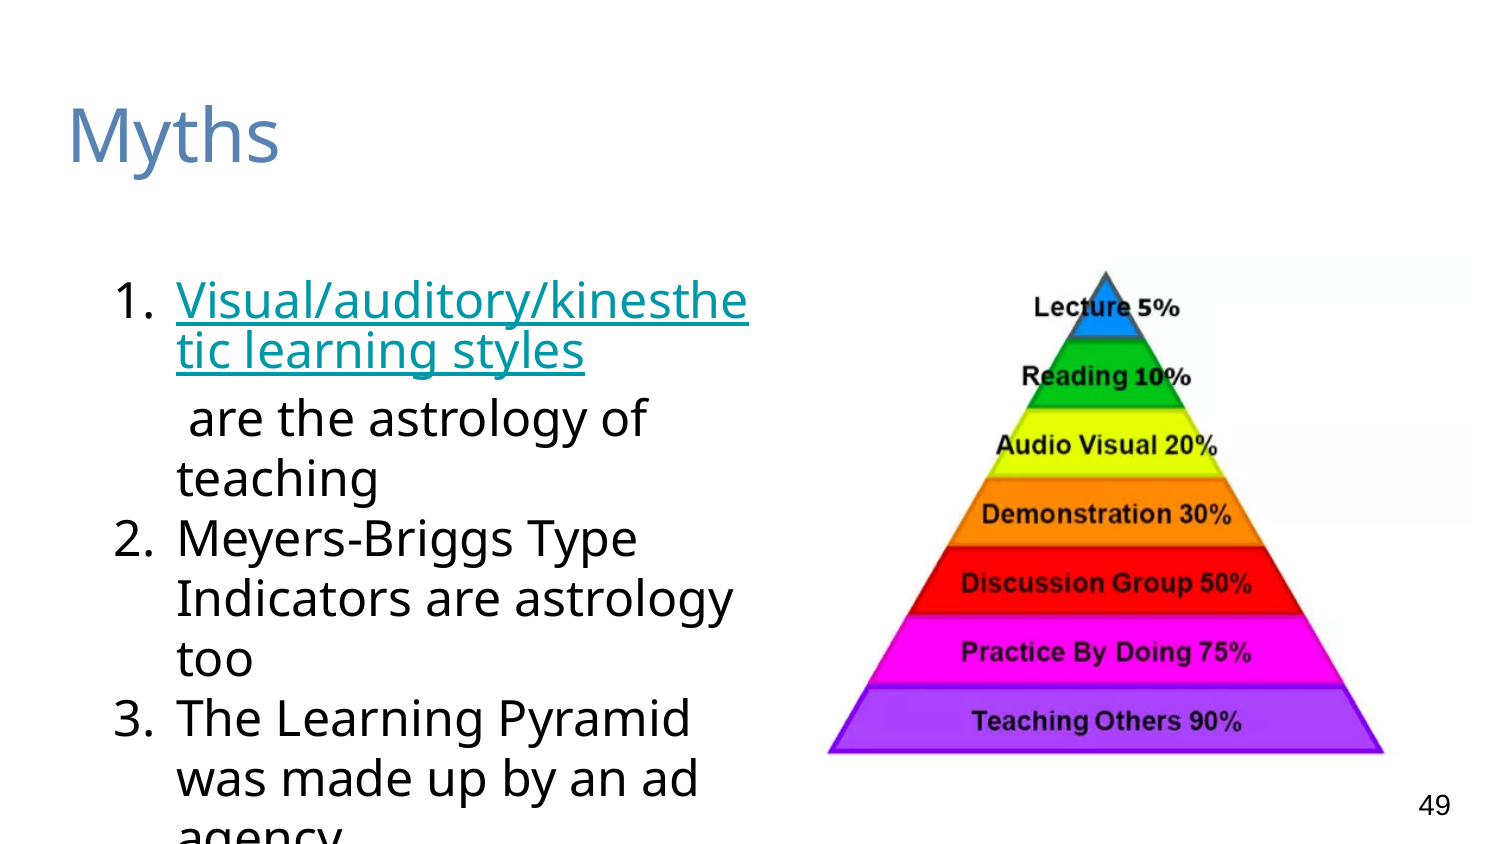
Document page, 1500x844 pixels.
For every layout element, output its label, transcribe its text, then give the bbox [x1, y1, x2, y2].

picture [773, 258, 1474, 757]
title Myths [51, 72, 1449, 167]
text_box Visual/auditory/kinesthetic learning styles are the astrology of teaching Meyers-Briggs Type Indicators are astrology too The Learning Pyramid was made up by an ad agency [86, 253, 768, 762]
